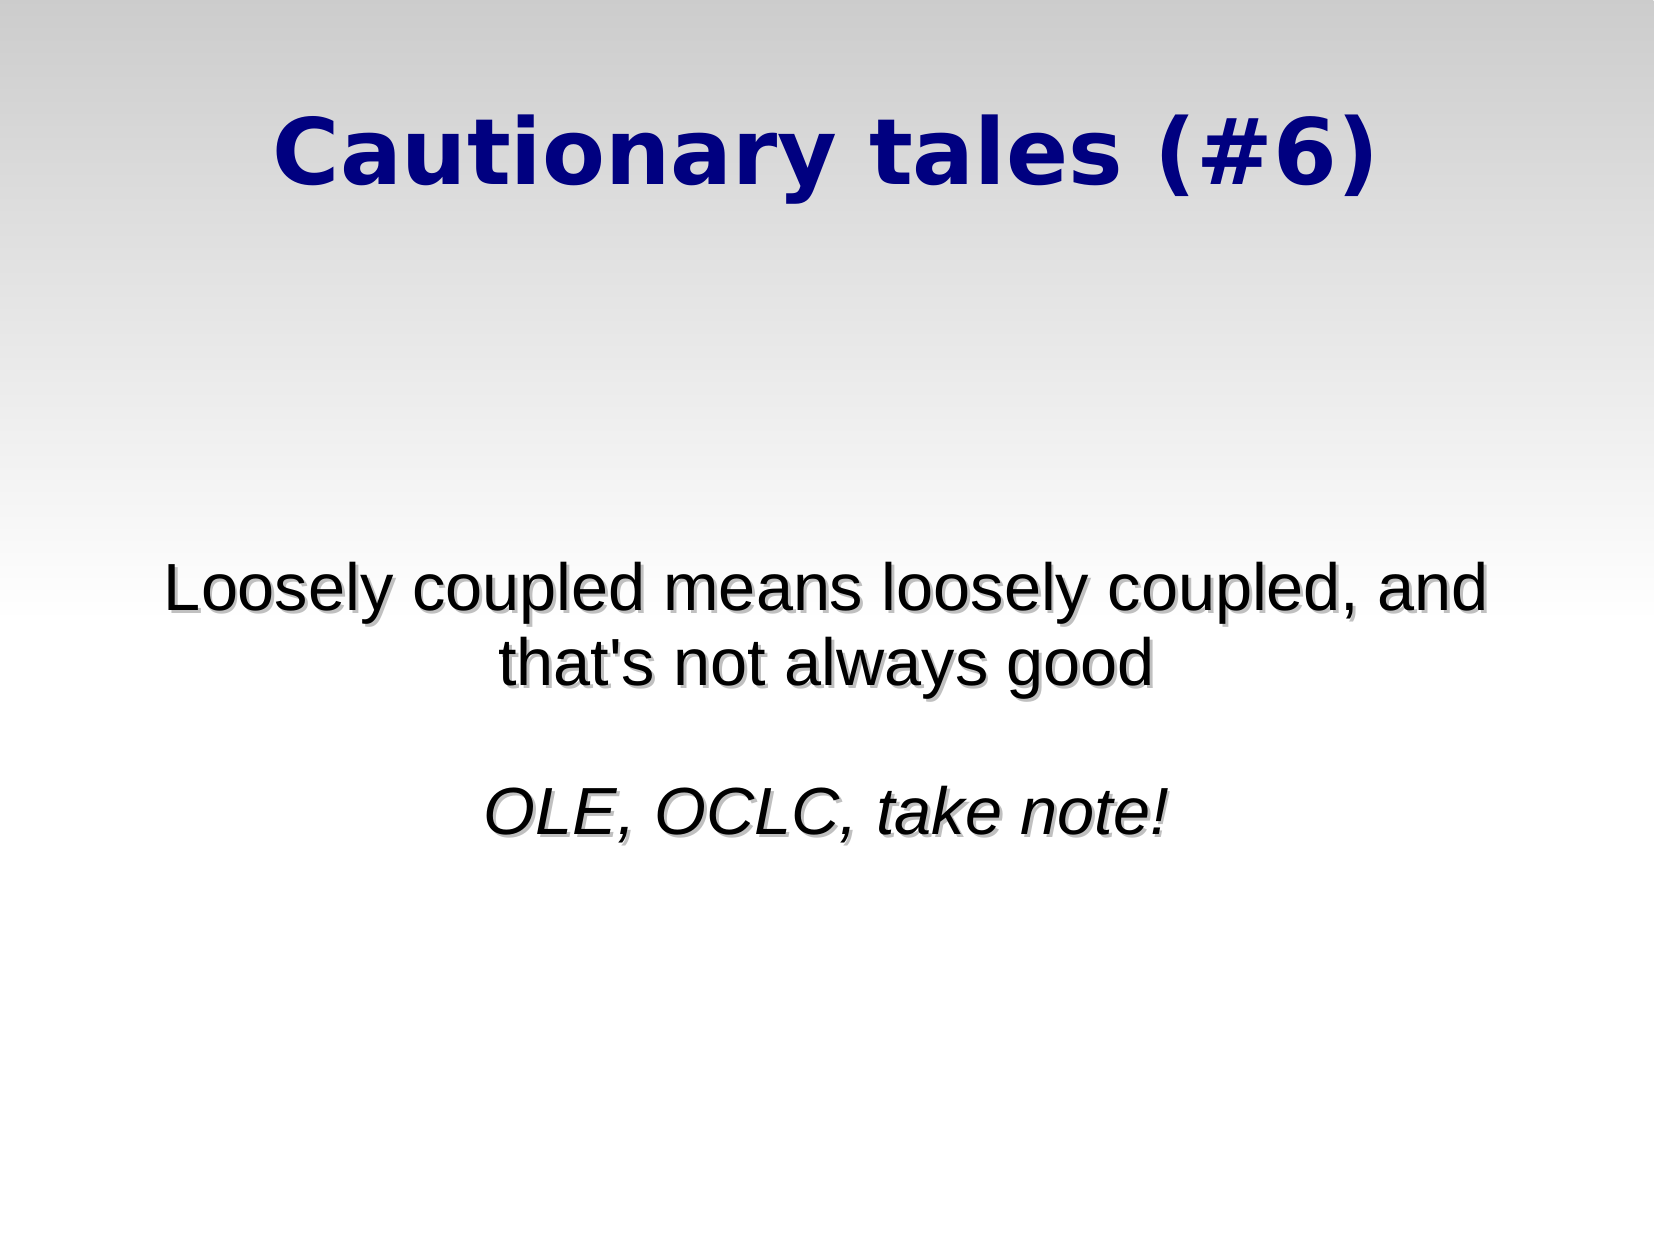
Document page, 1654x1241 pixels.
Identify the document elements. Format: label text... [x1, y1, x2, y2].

subtitle Loosely coupled means loosely coupled, and that's not always good OLE, OCLC, take note! [82, 290, 1571, 1109]
title Cautionary tales (#6) [82, 49, 1571, 257]
